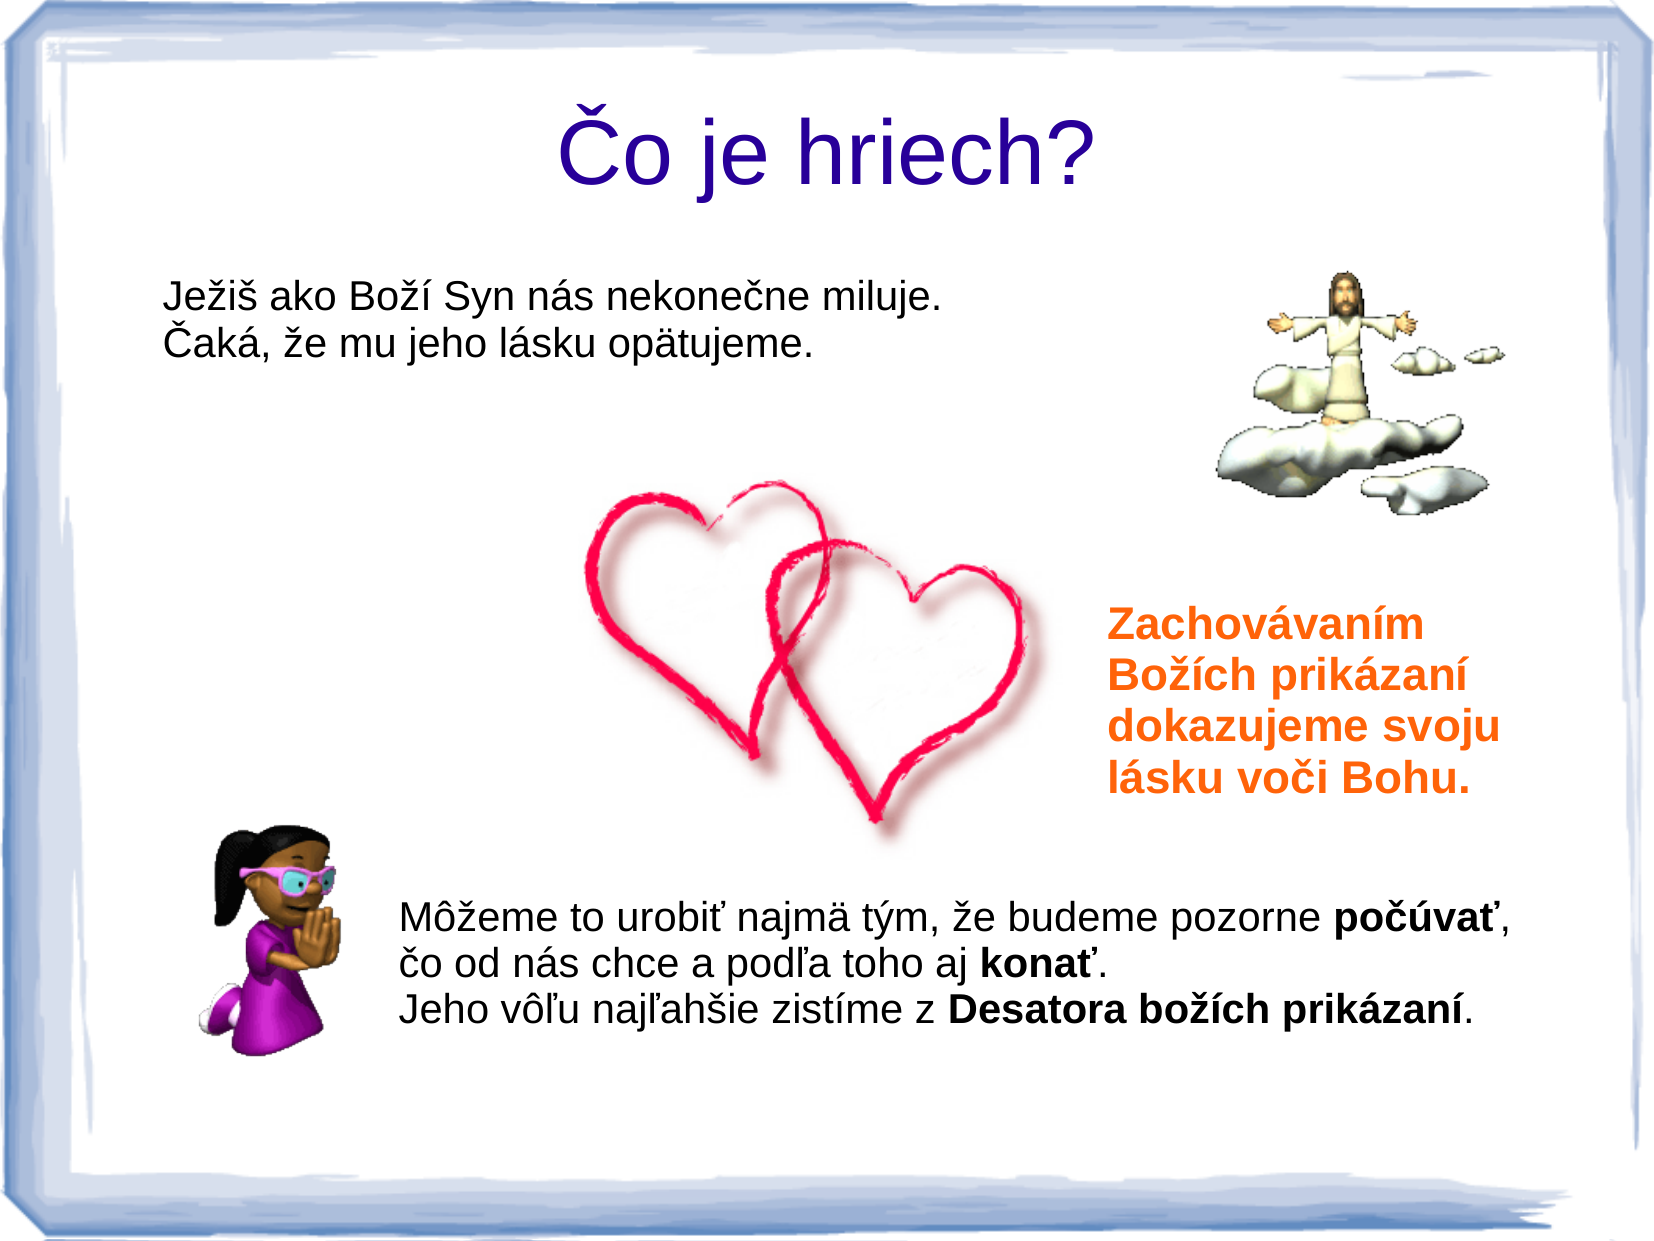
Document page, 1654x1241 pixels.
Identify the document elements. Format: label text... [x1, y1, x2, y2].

text_box Zachovávaním Božích prikázaní dokazujeme svoju lásku voči Bohu. [1092, 590, 1536, 811]
picture [0, 0, 1654, 1241]
text_box Môžeme to urobiť najmä tým, že budeme pozorne počúvať, čo od nás chce a podľa toho aj konať. Jeho vôľu najľahšie zistíme z Desatora božích prikázaní. [383, 885, 1536, 1041]
title Čo je hriech? [82, 49, 1571, 257]
text_box Ježiš ako Boží Syn nás nekonečne miluje. Čaká, že mu jeho lásku opätujeme. [147, 265, 1182, 374]
